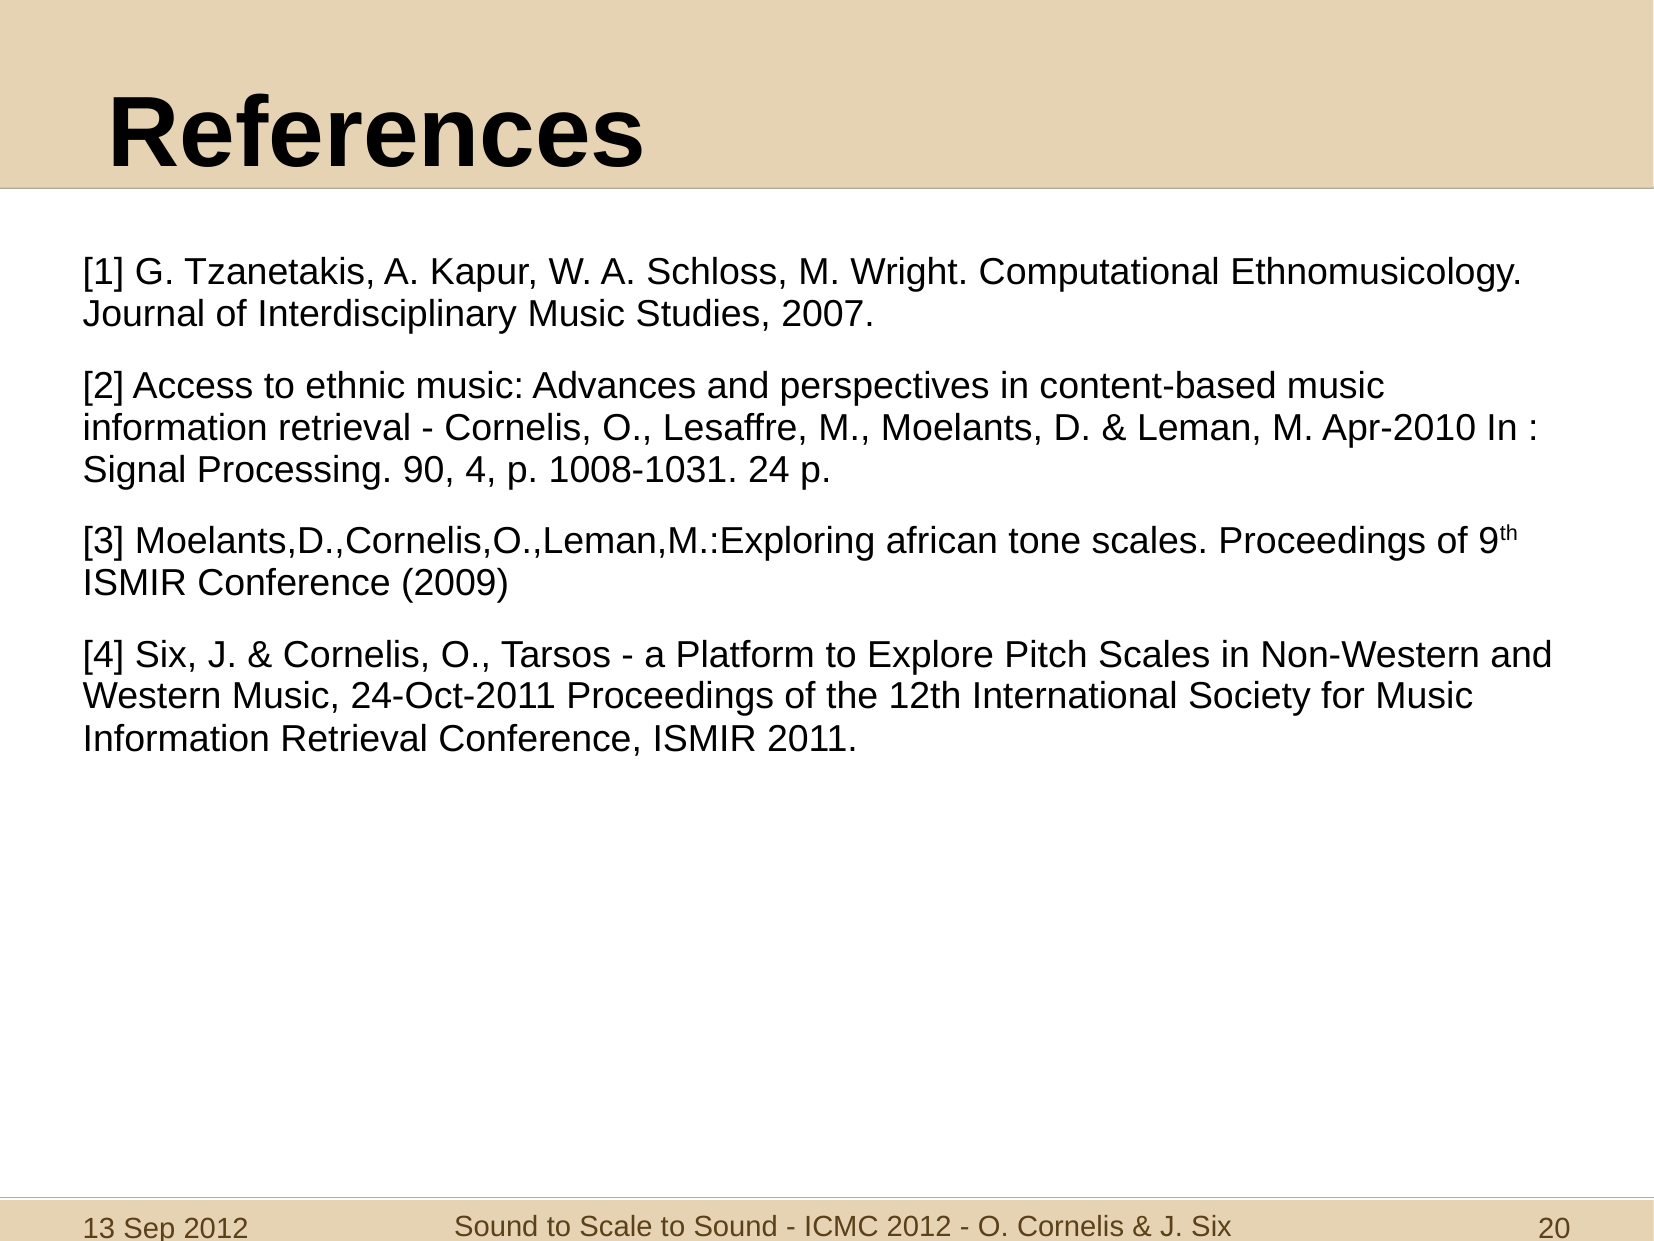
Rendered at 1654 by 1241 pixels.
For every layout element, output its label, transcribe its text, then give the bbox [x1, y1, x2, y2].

list [1] G. Tzanetakis, A. Kapur, W. A. Schloss, M. Wright. Computational Ethnomusicology. Journal of Interdisciplinary Music Studies, 2007. [2] Access to ethnic music: Advances and perspectives in content-based music information retrieval - Cornelis, O., Lesaffre, M., Moelants, D. & Leman, M. Apr-2010 In : Signal Processing. 90, 4, p. 1008-1031. 24 p. [3] Moelants,D.,Cornelis,O.,Leman,M.:Exploring african tone scales. Proceedings of 9th ISMIR Conference (2009) [4] Six, J. & Cornelis, O., Tarsos - a Platform to Explore Pitch Scales in Non-Western and Western Music, 24-Oct-2011 Proceedings of the 12th International Society for Music Information Retrieval Conference, ISMIR 2011. [82, 250, 1571, 1181]
title References [0, 0, 1654, 188]
